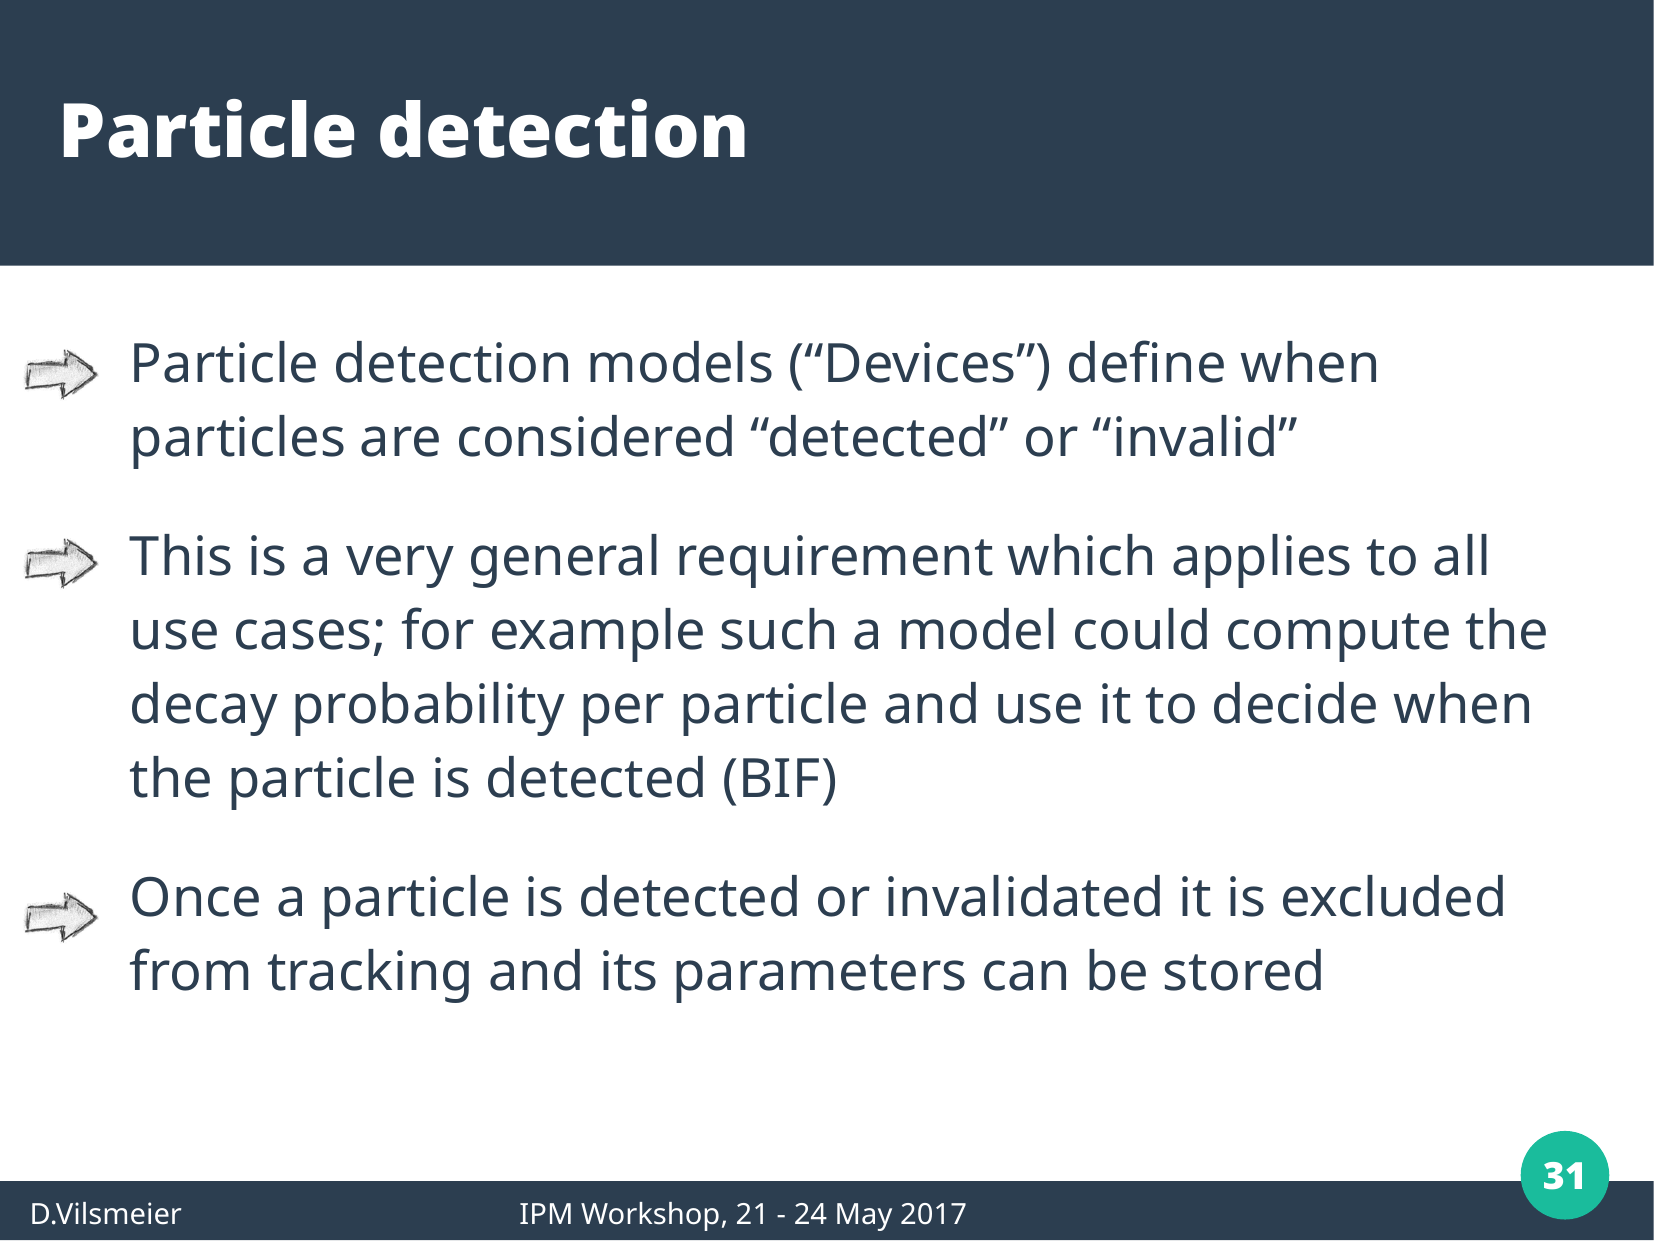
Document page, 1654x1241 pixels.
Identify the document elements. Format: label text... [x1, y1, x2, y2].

list Particle detection models (“Devices”) define when particles are considered “detected” or “invalid” This is a very general requirement which applies to all use cases; for example such a model could compute the decay probability per particle and use it to decide when the particle is detected (BIF) Once a particle is detected or invalidated it is excluded from tracking and its parameters can be stored [59, 324, 1595, 1152]
picture [19, 521, 101, 603]
picture [19, 875, 101, 957]
title Particle detection [59, 49, 1595, 207]
picture [19, 332, 101, 414]
